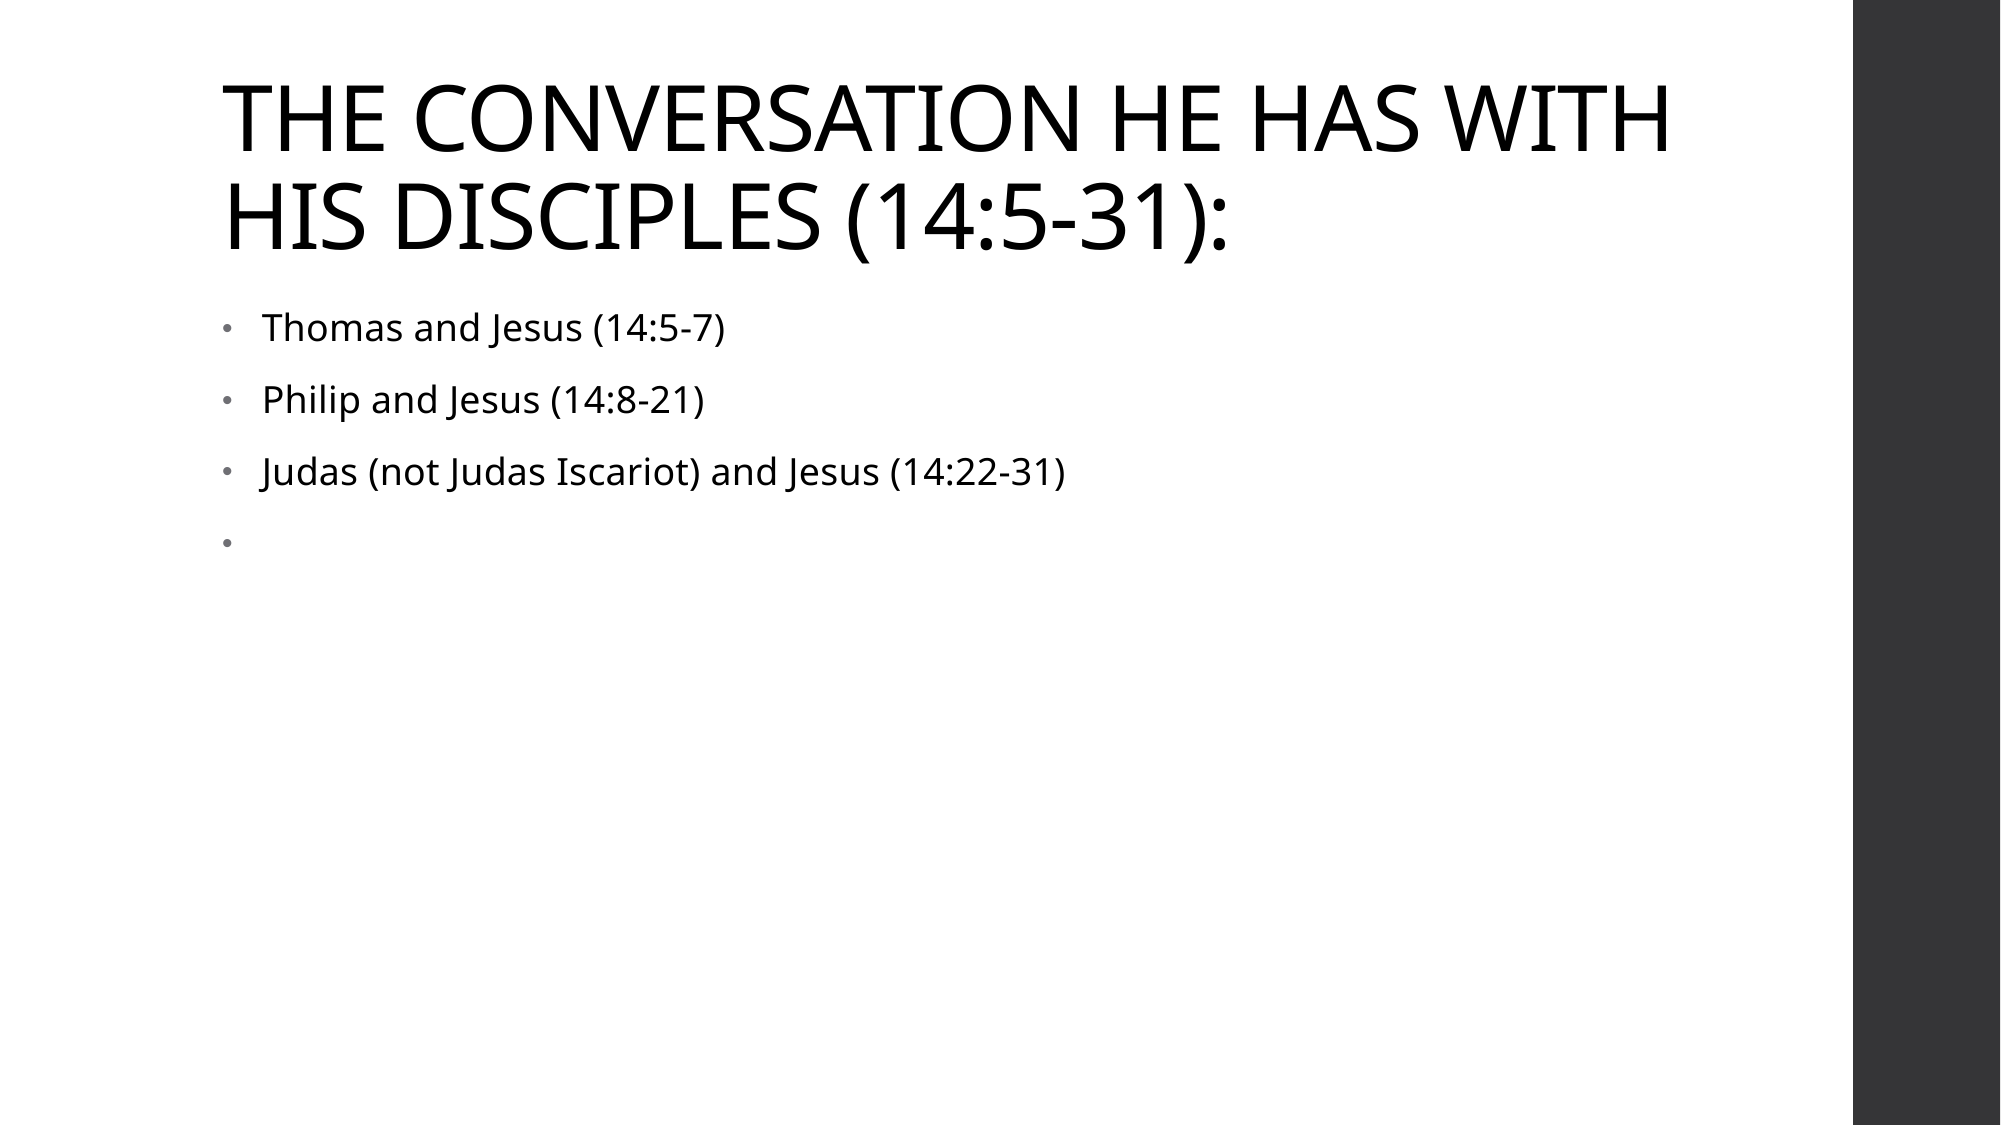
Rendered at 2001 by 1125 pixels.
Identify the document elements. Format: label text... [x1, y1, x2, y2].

list Thomas and Jesus (14:5-7) Philip and Jesus (14:8-21) Judas (not Judas Iscariot) and Jesus (14:22-31) [206, 299, 1617, 1014]
title THE CONVERSATION HE HAS WITH HIS DISCIPLES (14:5-31): [206, 60, 1797, 278]
